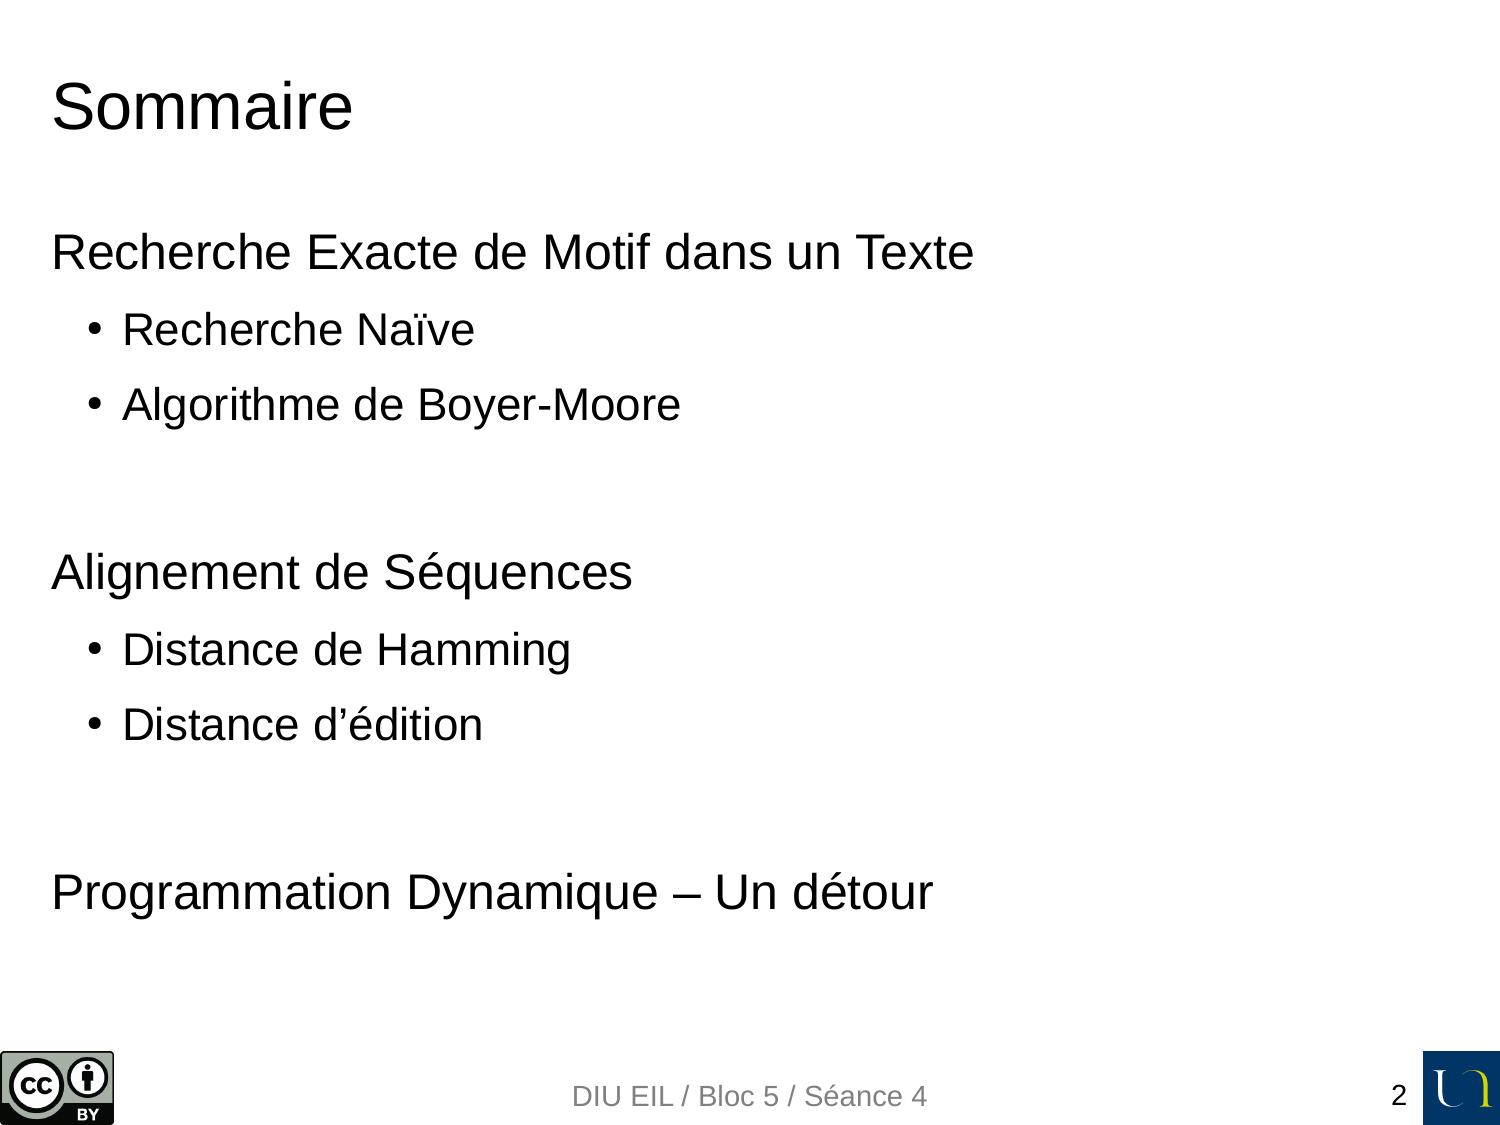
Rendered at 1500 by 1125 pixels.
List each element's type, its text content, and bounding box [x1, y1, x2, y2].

picture [0, 1051, 114, 1125]
list Recherche Exacte de Motif dans un Texte Recherche Naïve Algorithme de Boyer-Moore Alignement de Séquences Distance de Hamming Distance d’édition Programmation Dynamique – Un détour [51, 224, 1449, 1052]
title Sommaire [51, 44, 1449, 170]
picture [1417, 1051, 1500, 1125]
